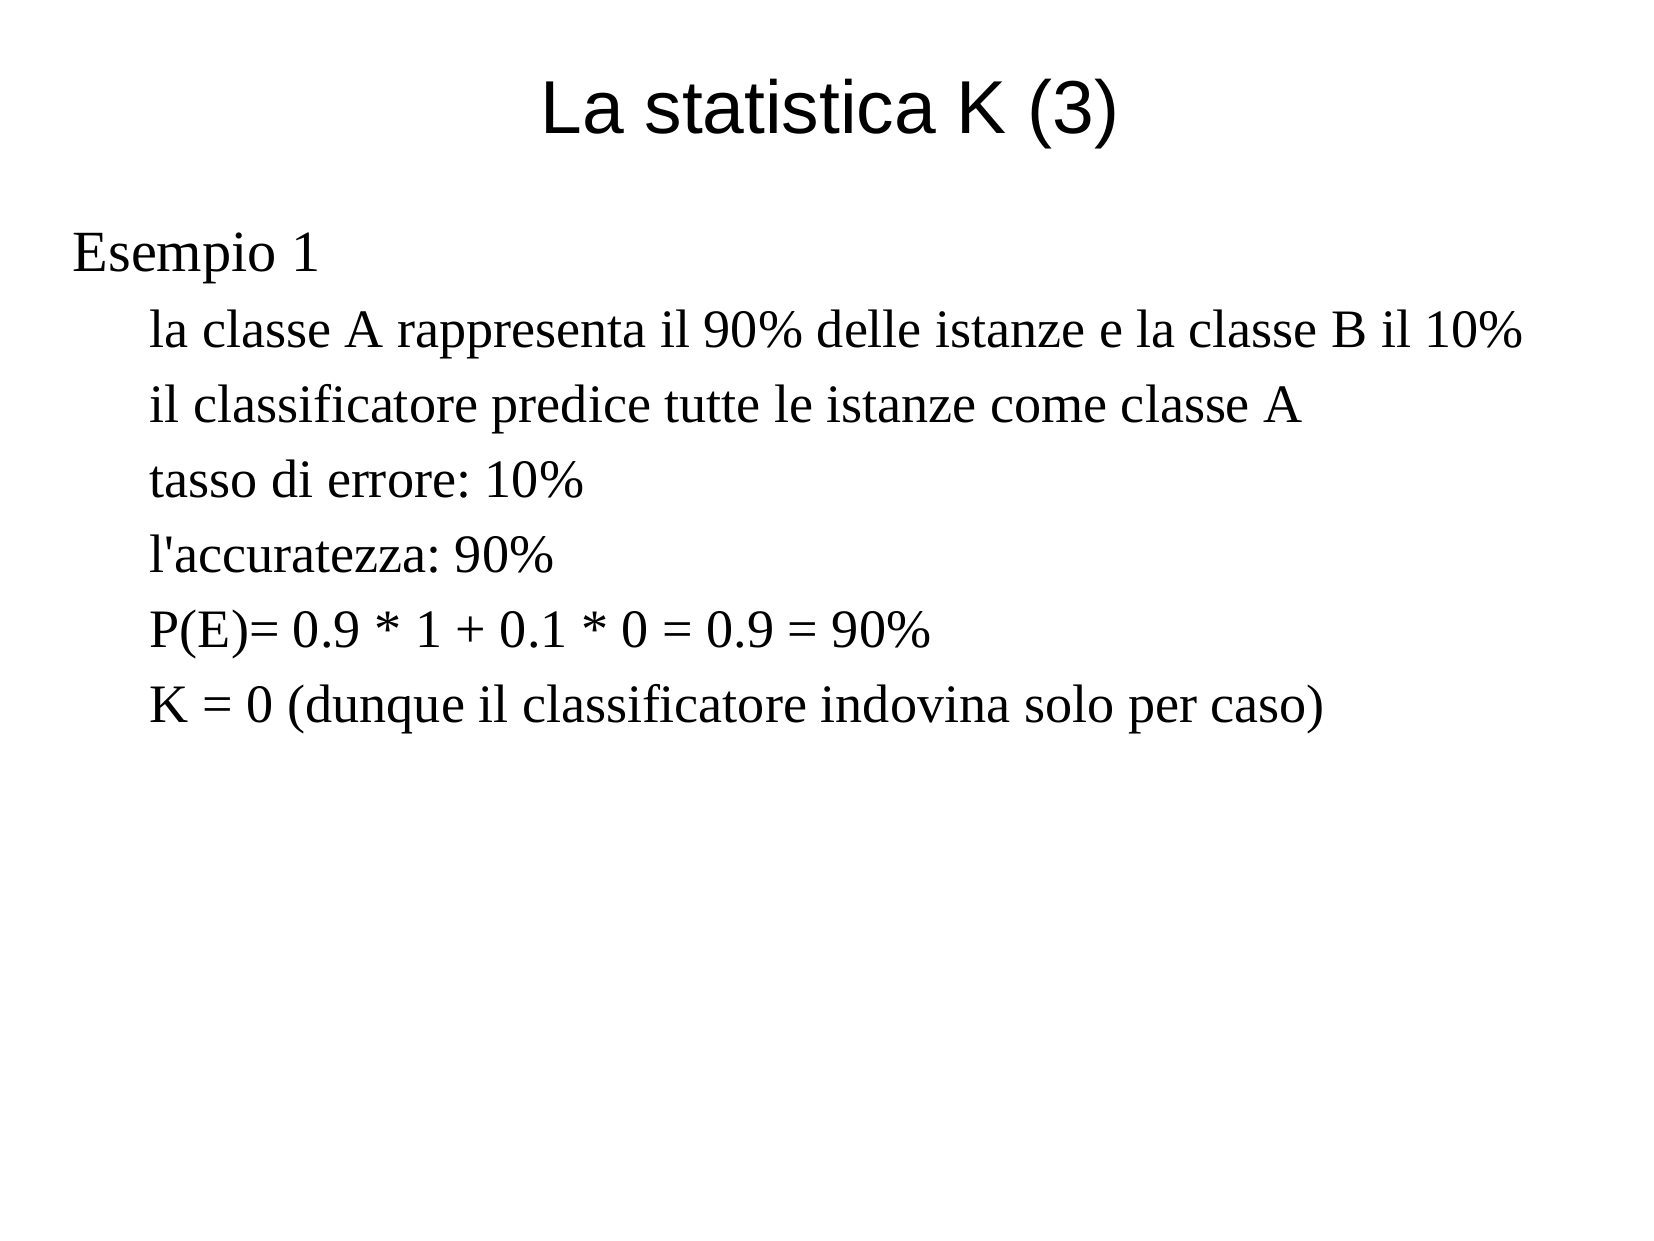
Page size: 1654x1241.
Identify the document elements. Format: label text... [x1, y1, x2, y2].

list Esempio 1 la classe A rappresenta il 90% delle istanze e la classe B il 10% il classificatore predice tutte le istanze come classe A tasso di errore: 10% l'accuratezza: 90% P(E)= 0.9 * 1 + 0.1 * 0 = 0.9 = 90% K = 0 (dunque il classificatore indovina solo per caso) [55, 219, 1605, 1179]
title La statistica K (3) [52, 42, 1608, 173]
